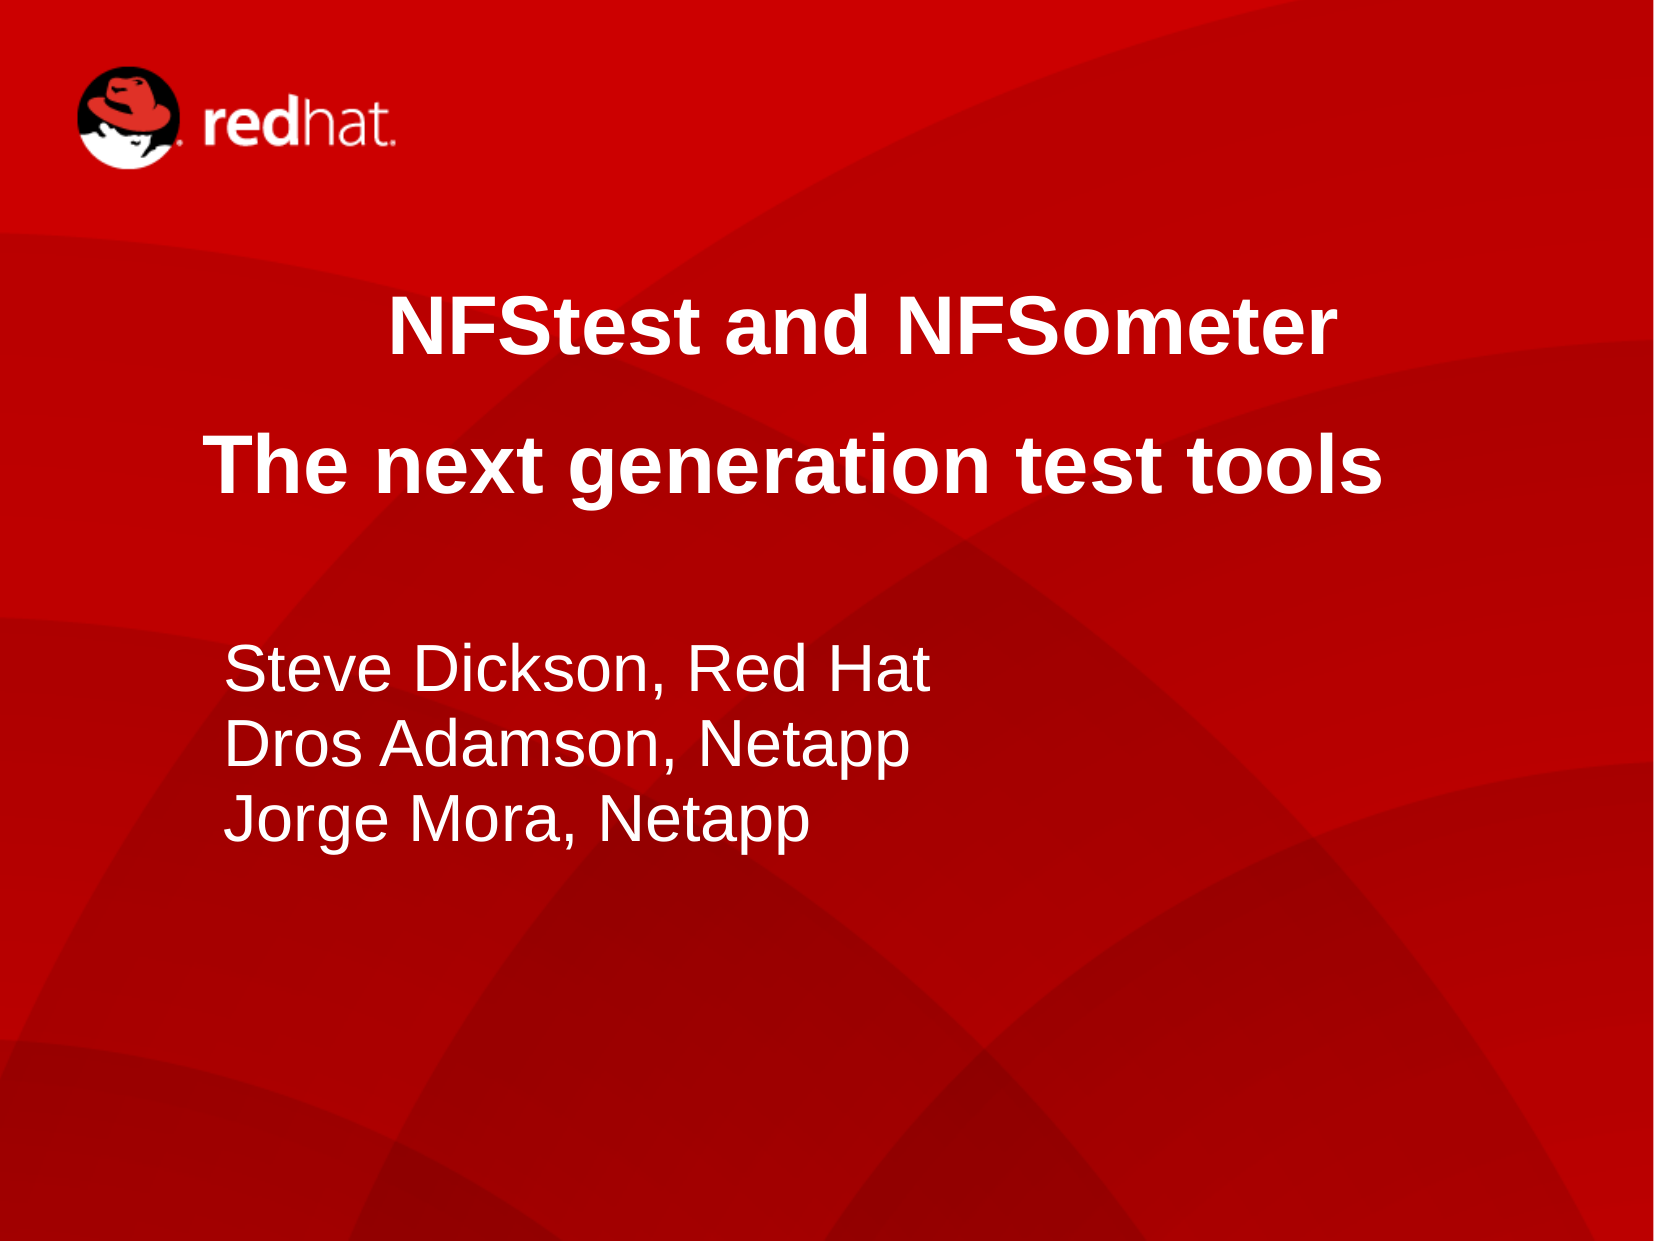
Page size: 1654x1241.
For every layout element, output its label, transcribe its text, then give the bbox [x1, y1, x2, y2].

picture [0, 0, 1654, 1241]
text_box Steve Dickson, Red Hat Dros Adamson, Netapp Jorge Mora, Netapp [208, 586, 1313, 825]
text_box NFStest and NFSometer The next generation test tools [187, 225, 1426, 585]
